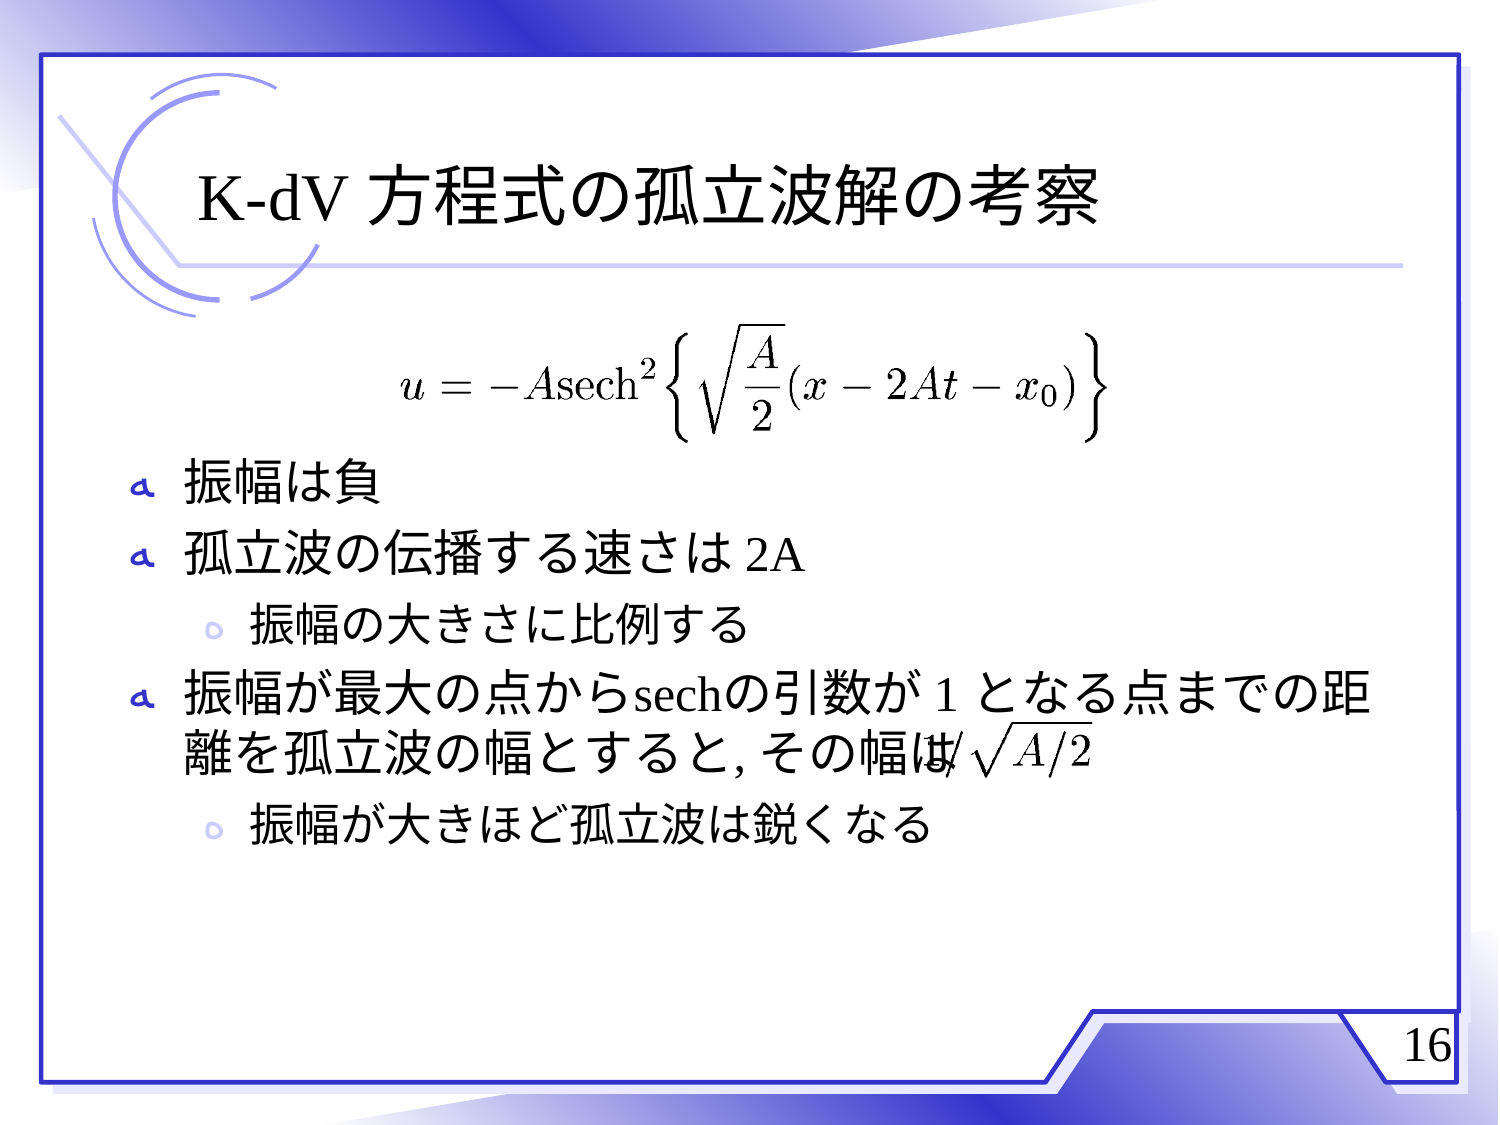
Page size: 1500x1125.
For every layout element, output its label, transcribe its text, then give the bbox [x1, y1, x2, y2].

title K-dV 方程式の孤立波解の考察 [183, 85, 1388, 302]
picture [916, 716, 1096, 782]
list 振幅は負 孤立波の伝播する速さは 2A 振幅の大きさに比例する 振幅が最大の点からsechの引数が 1 となる点までの距離を孤立波の幅とすると, その幅は 振幅が大きほど孤立波は鋭くなる [112, 442, 1388, 1021]
picture [396, 318, 1116, 447]
